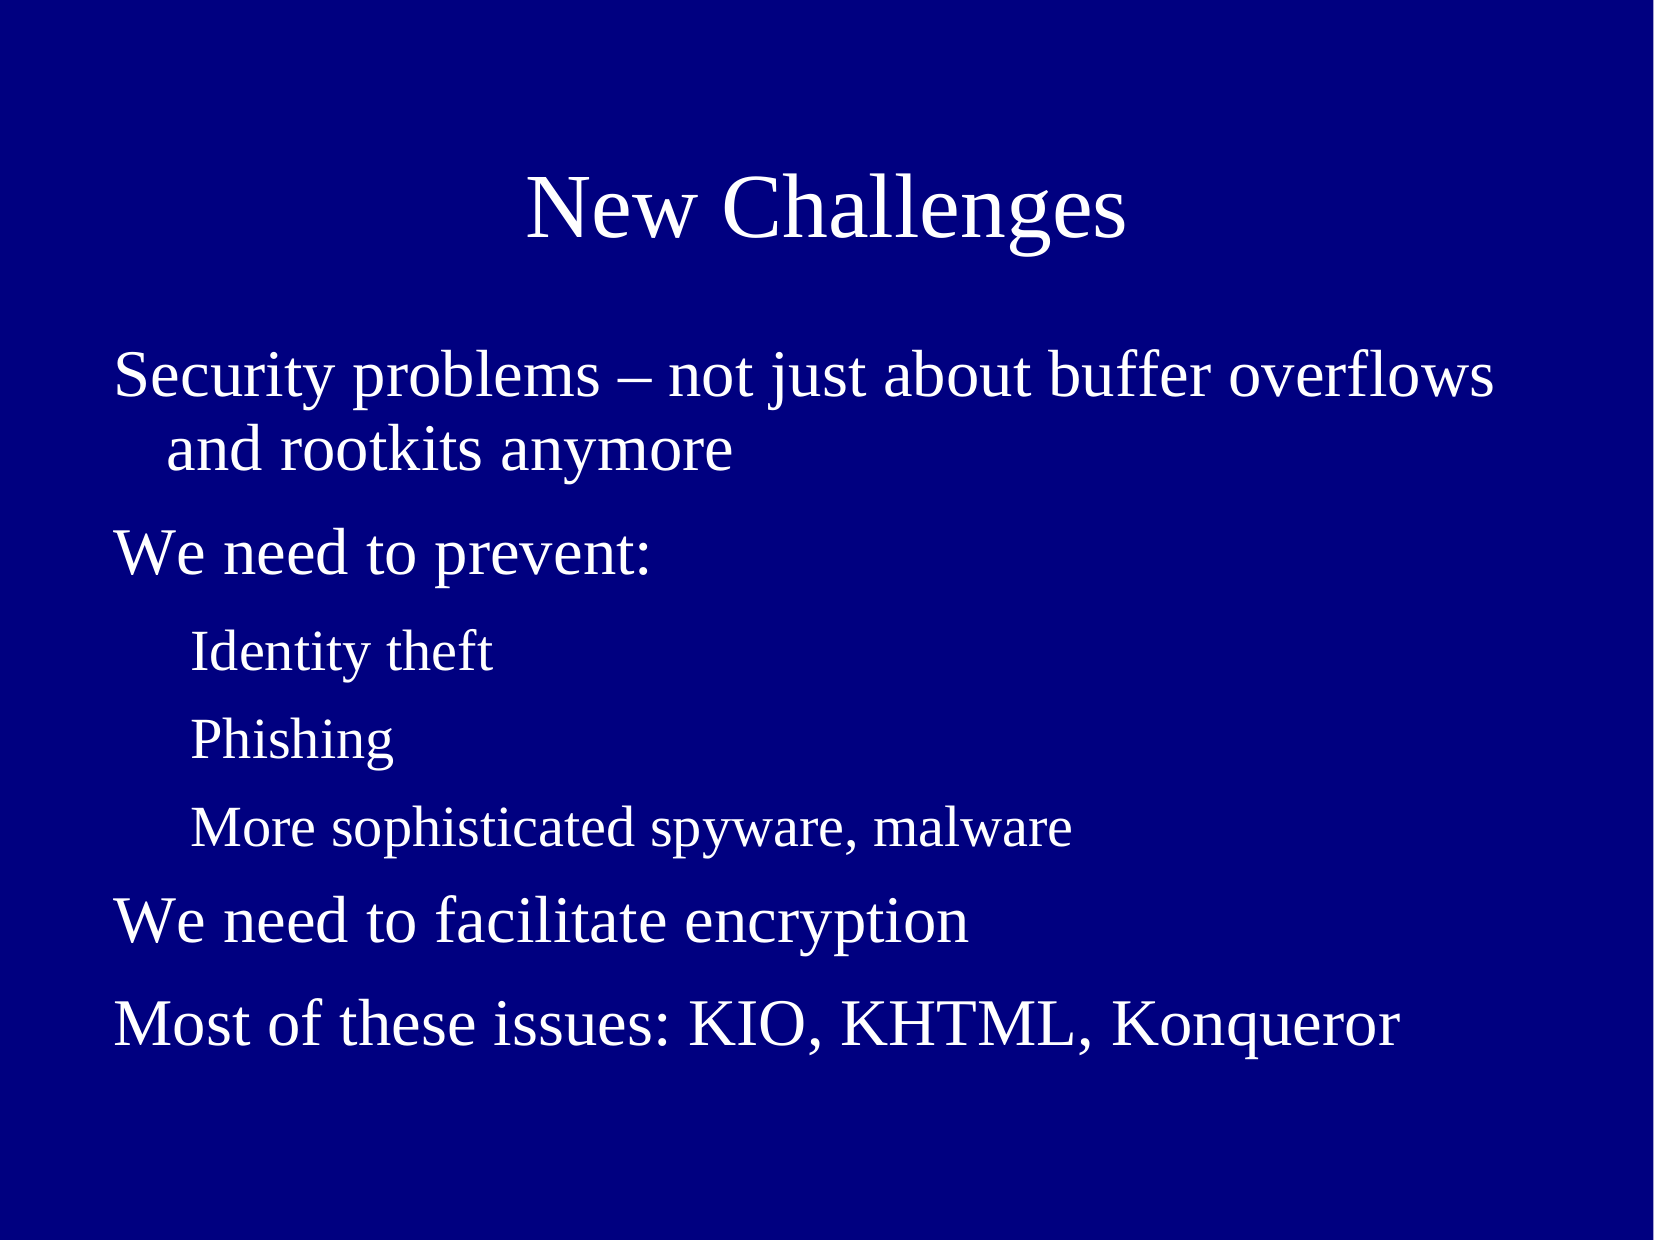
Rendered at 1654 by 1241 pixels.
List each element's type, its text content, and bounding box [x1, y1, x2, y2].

title New Challenges [121, 102, 1534, 311]
list Security problems – not just about buffer overflows and rootkits anymore We need to prevent: Identity theft Phishing More sophisticated spyware, malware We need to facilitate encryption Most of these issues: KIO, KHTML, Konqueror [96, 337, 1569, 1075]
